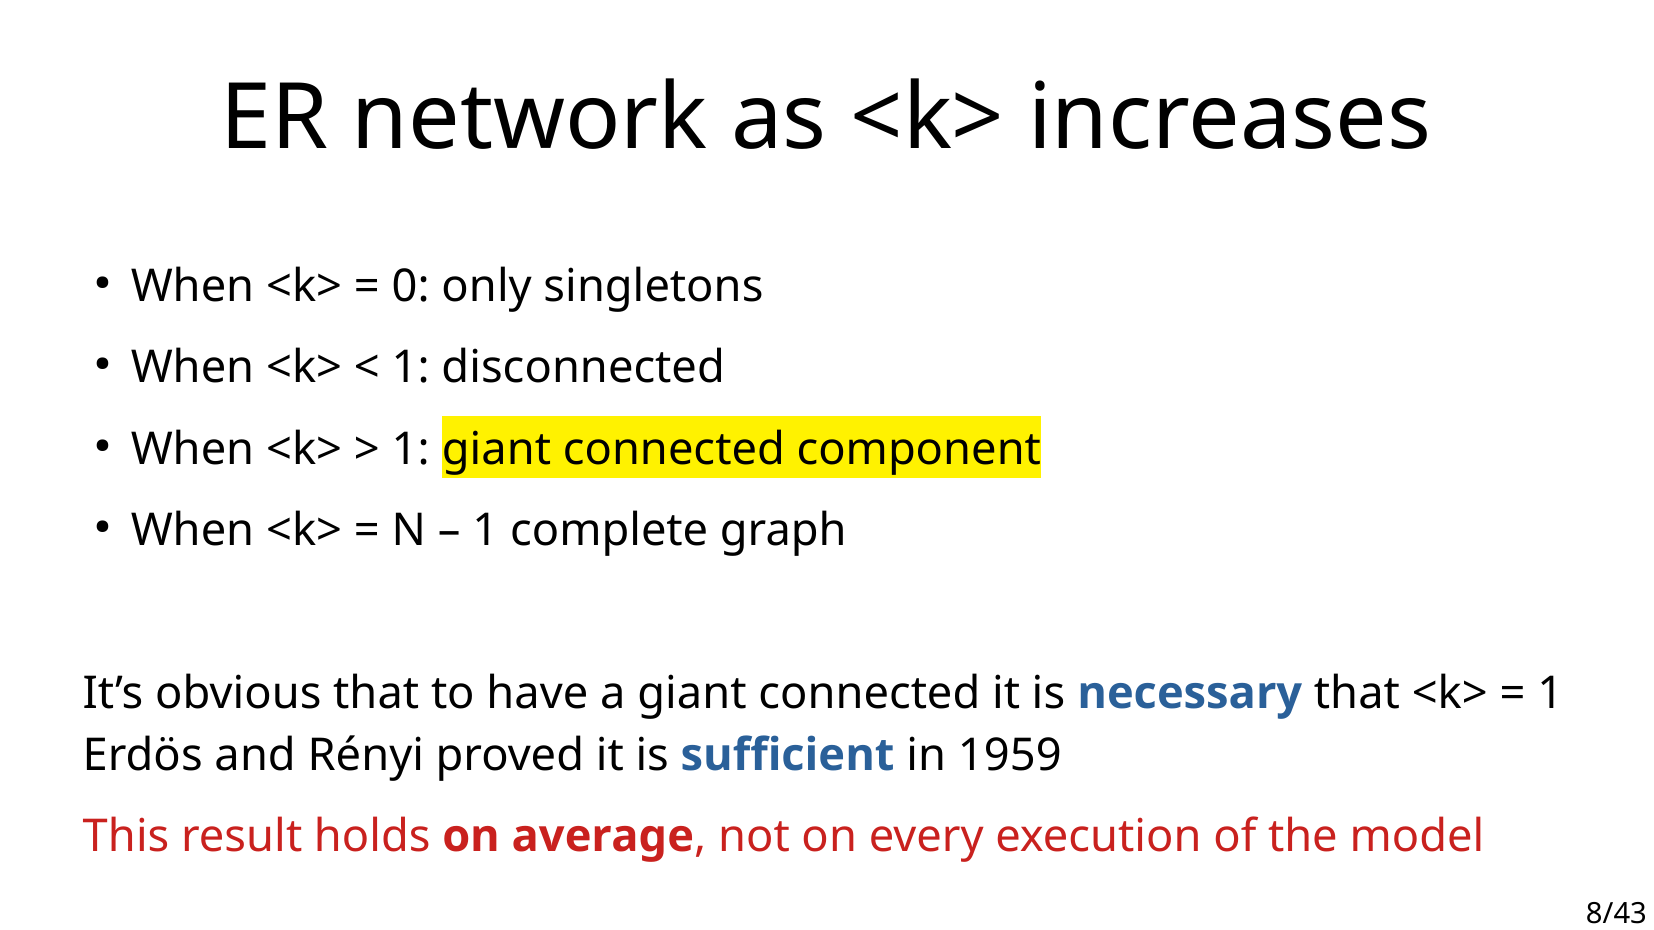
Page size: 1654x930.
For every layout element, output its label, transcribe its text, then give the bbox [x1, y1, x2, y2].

list When <k> = 0: only singletons When <k> < 1: disconnected When <k> > 1: giant connected component When <k> = N – 1 complete graph It’s obvious that to have a giant connected it is necessary that <k> = 1 Erdös and Rényi proved it is sufficient in 1959 This result holds on average, not on every execution of the model [82, 252, 1571, 886]
title ER network as <k> increases [82, 1, 1571, 225]
